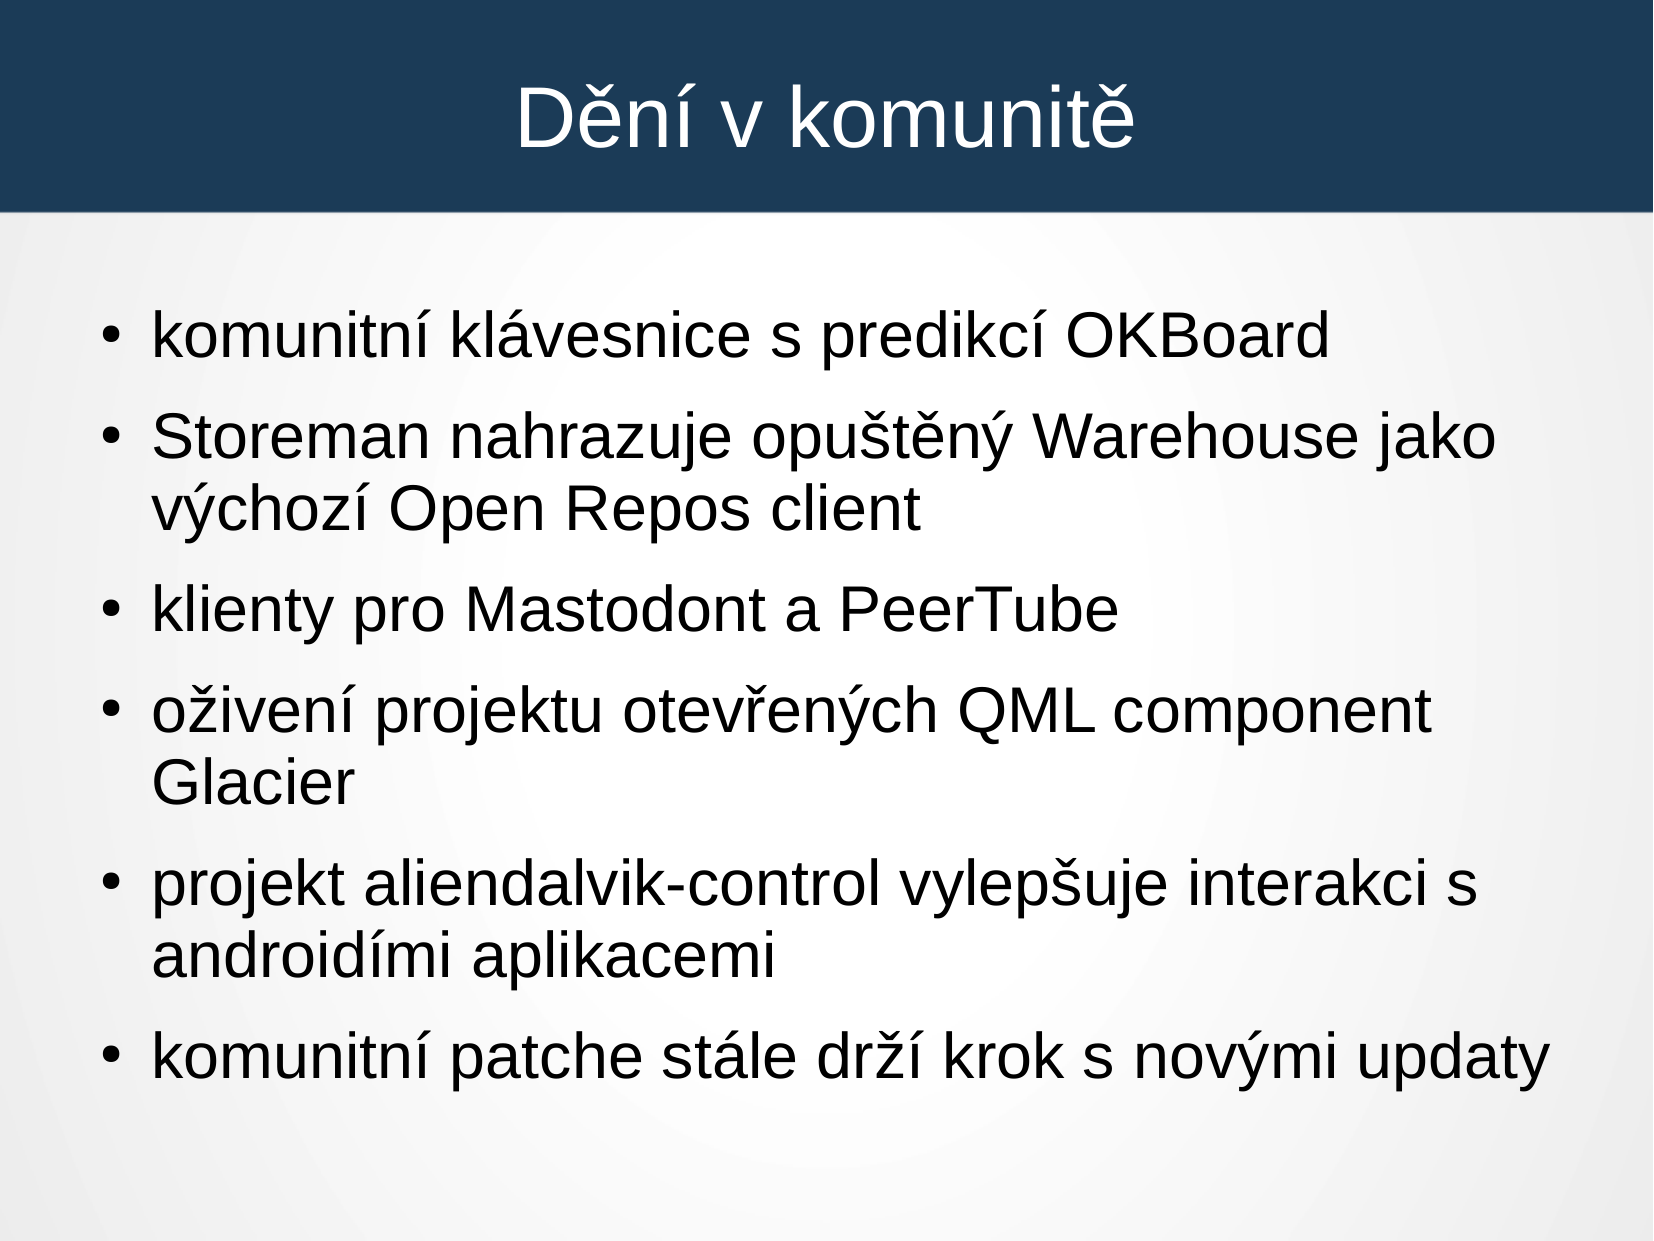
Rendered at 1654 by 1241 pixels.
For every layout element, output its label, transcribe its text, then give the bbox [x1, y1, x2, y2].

picture [0, 0, 1653, 1241]
list komunitní klávesnice s predikcí OKBoard Storeman nahrazuje opuštěný Warehouse jako výchozí Open Repos client klienty pro Mastodont a PeerTube oživení projektu otevřených QML component Glacier projekt aliendalvik-control vylepšuje interakci s androidími aplikacemi komunitní patche stále drží krok s novými updaty [82, 299, 1571, 1146]
title Dění v komunitě [82, 47, 1571, 189]
